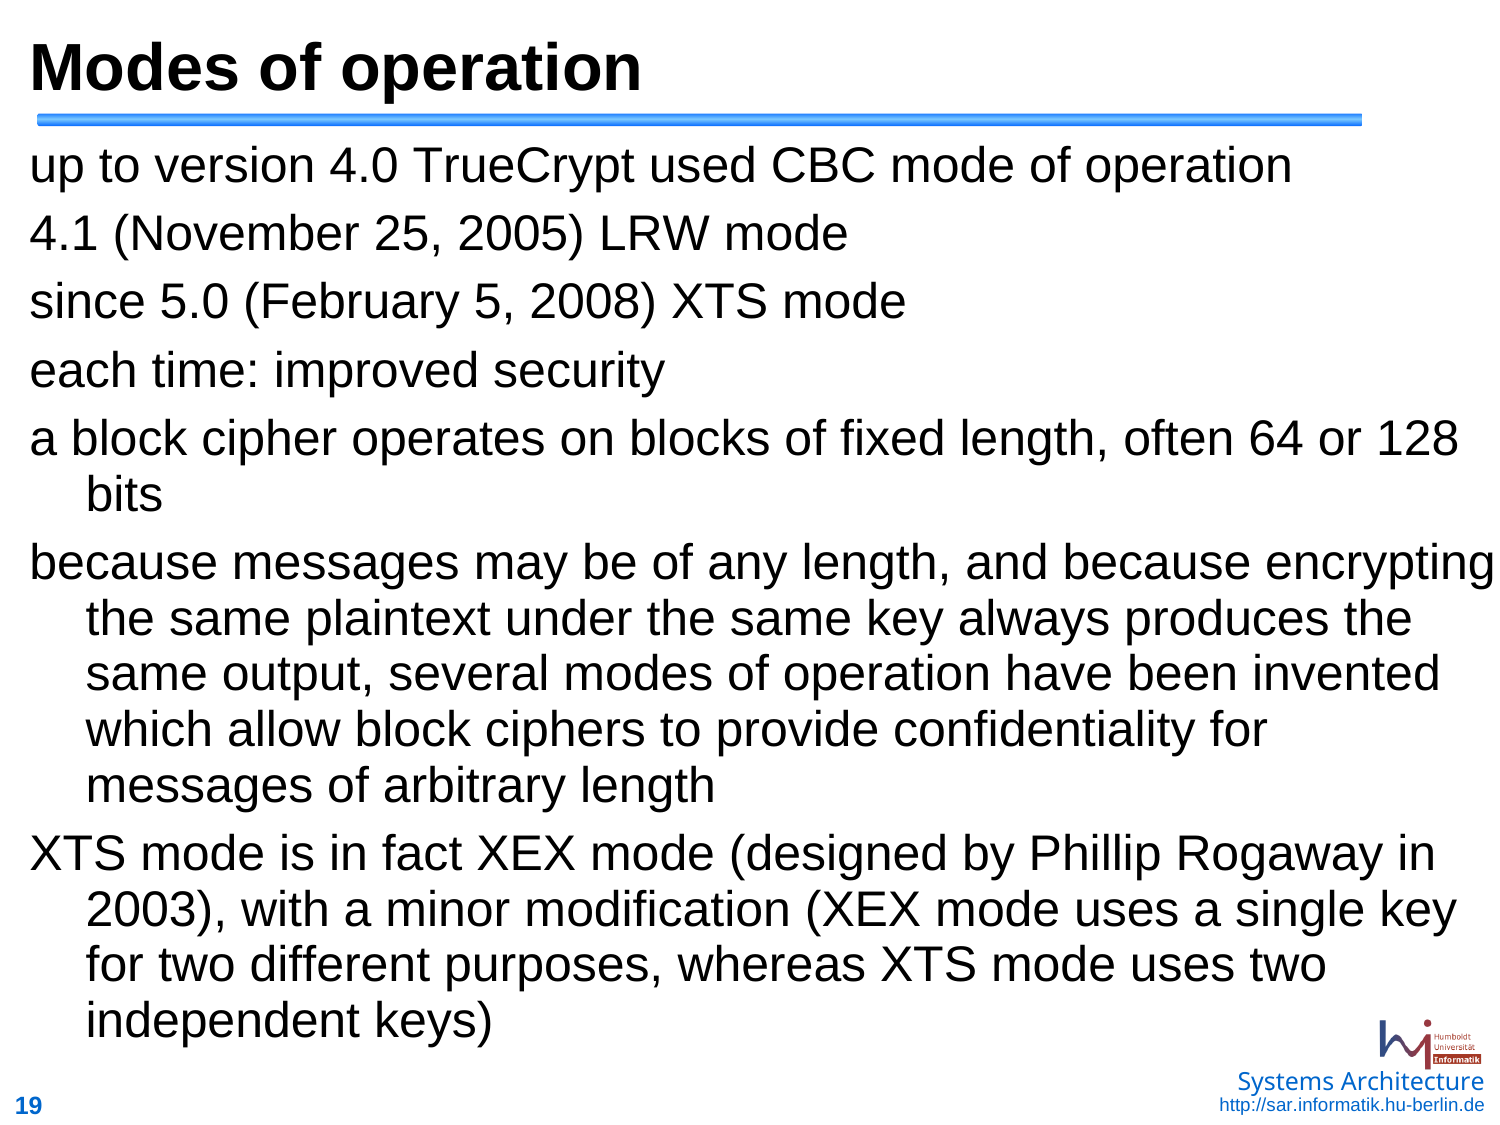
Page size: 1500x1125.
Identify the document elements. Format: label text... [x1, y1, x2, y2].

list up to version 4.0 TrueCrypt used CBC mode of operation 4.1 (November 25, 2005) LRW mode since 5.0 (February 5, 2008) XTS mode each time: improved security a block cipher operates on blocks of fixed length, often 64 or 128 bits because messages may be of any length, and because encrypting the same plaintext under the same key always produces the same output, several modes of operation have been invented which allow block ciphers to provide confidentiality for messages of arbitrary length XTS mode is in fact XEX mode (designed by Phillip Rogaway in 2003), with a minor modification (XEX mode uses a single key for two different purposes, whereas XTS mode uses two independent keys) [29, 137, 1500, 1049]
picture [1376, 1049, 1483, 1071]
title Modes of operation [29, 26, 1500, 108]
